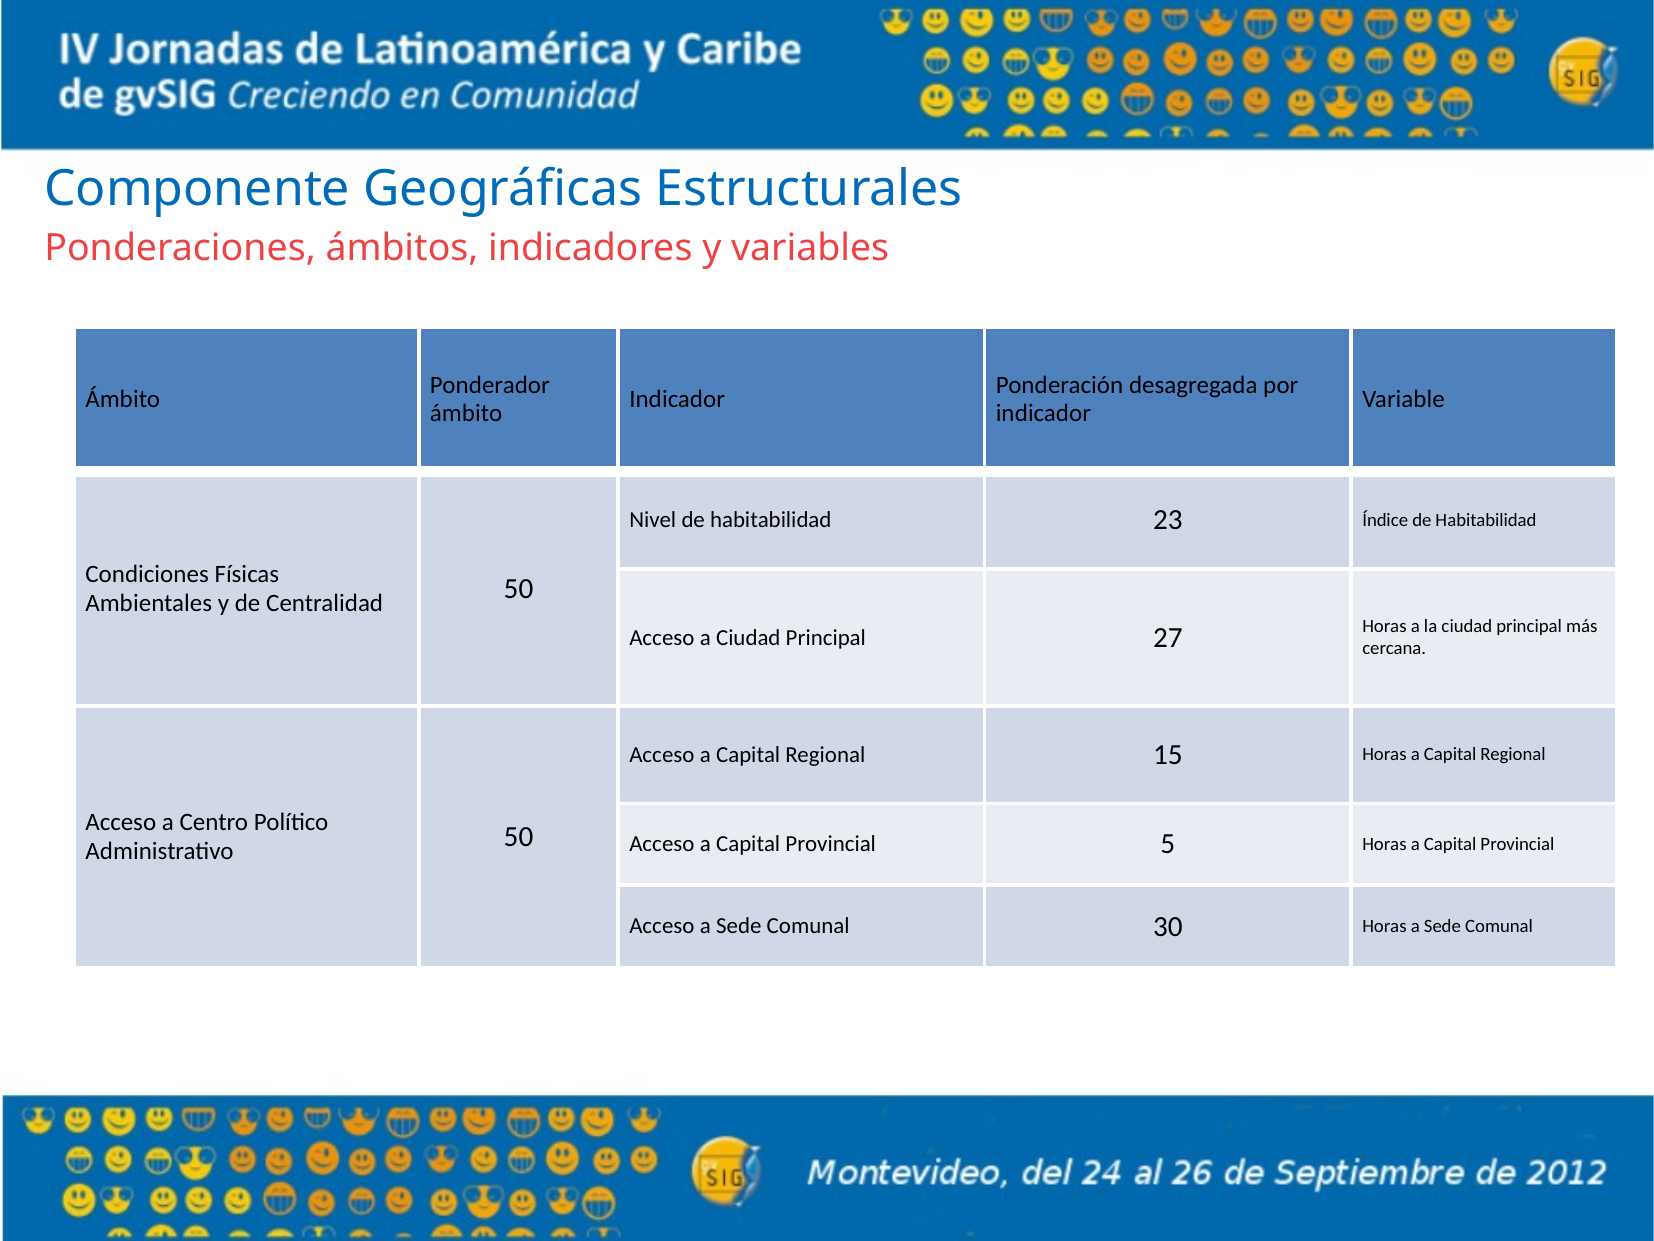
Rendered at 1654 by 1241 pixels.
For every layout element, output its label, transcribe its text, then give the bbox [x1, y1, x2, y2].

picture [0, 0, 1654, 1241]
table_cell Acceso a Ciudad Principal [620, 571, 983, 704]
table_cell Acceso a Sede Comunal [620, 887, 983, 966]
table_cell Horas a la ciudad principal más cercana. [1353, 571, 1615, 704]
table_cell Condiciones Físicas Ambientales y de Centralidad [76, 477, 417, 704]
table_cell 50 [421, 477, 616, 704]
table_header Variable [1353, 329, 1615, 466]
table_cell 50 [421, 708, 616, 966]
table_cell Acceso a Capital Regional [620, 708, 983, 802]
table_cell Horas a Capital Provincial [1353, 805, 1615, 883]
table_cell Horas a Sede Comunal [1353, 887, 1615, 966]
table_cell Horas a Capital Regional [1353, 708, 1615, 802]
title Componente Geográficas Estructurales Ponderaciones, ámbitos, indicadores y variables [29, 118, 1595, 306]
table_cell 5 [986, 805, 1349, 883]
table_cell 23 [986, 477, 1349, 567]
table_cell 15 [986, 708, 1349, 802]
table_cell Acceso a Capital Provincial [620, 805, 983, 883]
table_cell Acceso a Centro Político Administrativo [76, 708, 417, 966]
table_cell Nivel de habitabilidad [620, 477, 983, 567]
table_cell 30 [986, 887, 1349, 966]
table_header Ponderador ámbito [421, 329, 616, 466]
table_header Indicador [620, 329, 983, 466]
table_cell 27 [986, 571, 1349, 704]
table_header Ámbito [76, 329, 417, 466]
table_cell Índice de Habitabilidad [1353, 477, 1615, 567]
table_header Ponderación desagregada por indicador [986, 329, 1349, 466]
